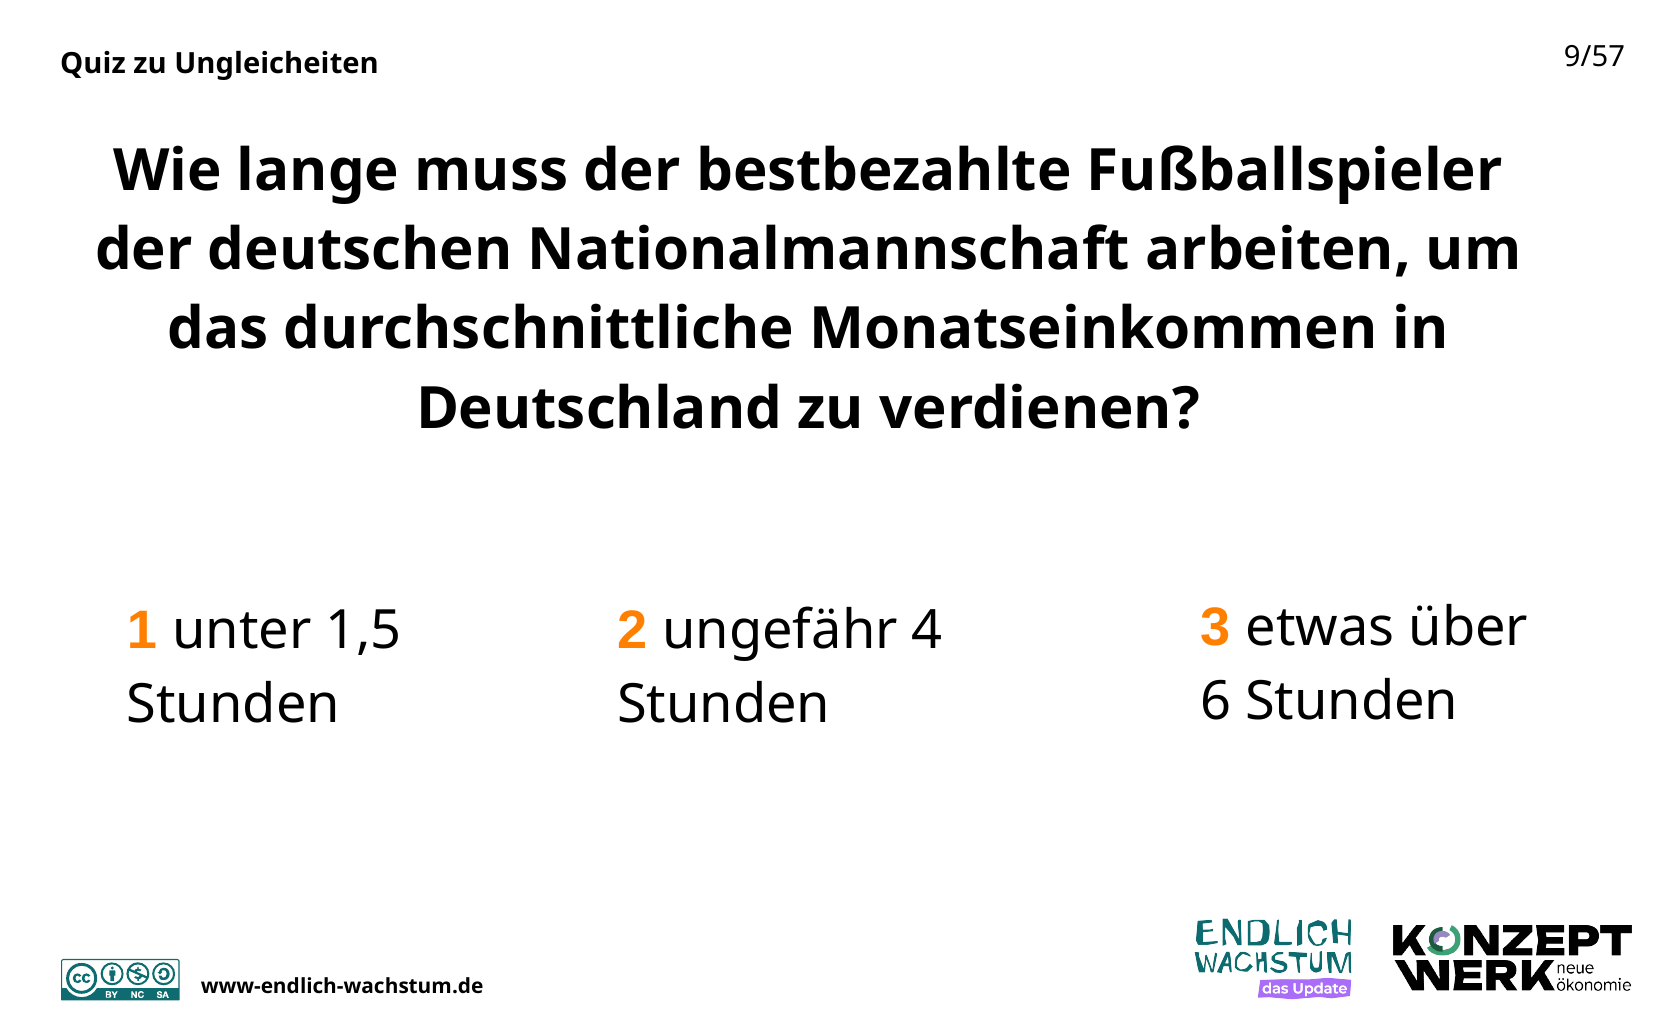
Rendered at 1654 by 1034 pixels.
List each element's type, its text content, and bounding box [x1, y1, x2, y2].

text_box 2 ungefähr 4 Stunden [531, 583, 1028, 852]
text_box 3 etwas über 6 Stunden [1114, 580, 1576, 741]
picture [1387, 917, 1636, 997]
picture [1176, 900, 1374, 1011]
text_box 1 unter 1,5 Stunden [41, 583, 502, 780]
title Wie lange muss der bestbezahlte Fußballspieler der deutschen Nationalmannschaft arbeiten, um das durchschnittliche Monatseinkommen in Deutschland zu verdienen? [86, 128, 1530, 528]
